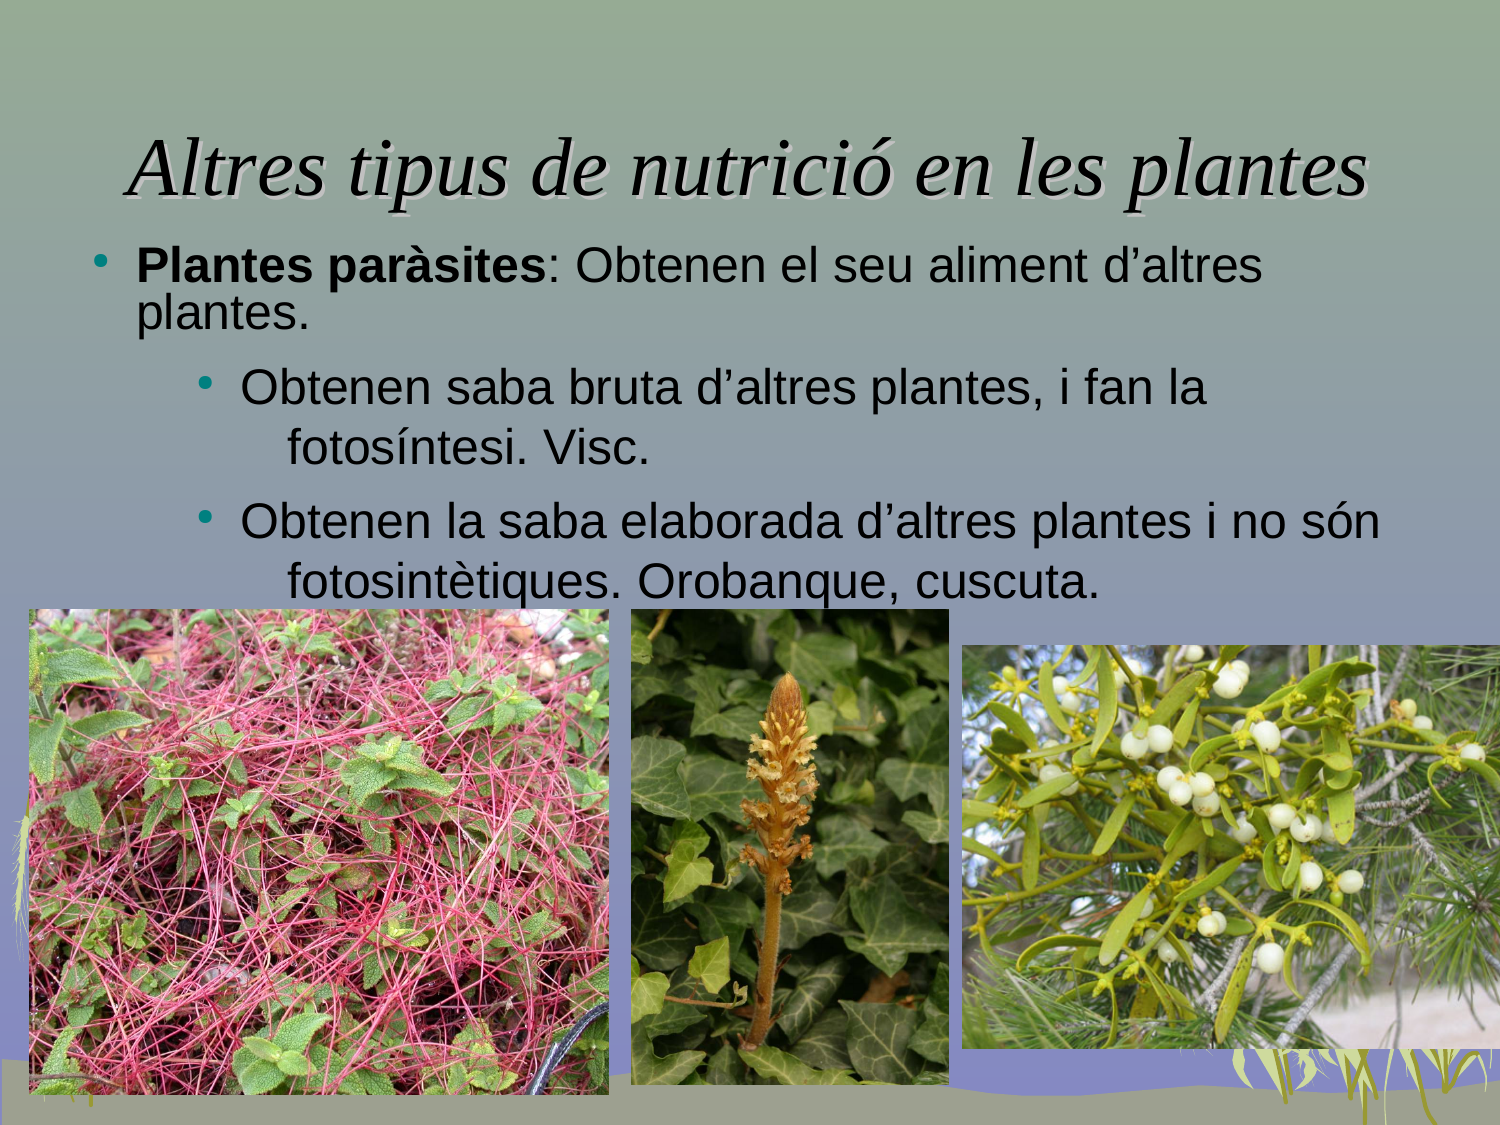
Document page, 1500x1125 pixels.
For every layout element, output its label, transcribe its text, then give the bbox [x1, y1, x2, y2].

picture [631, 609, 949, 1085]
list Plantes paràsites: Obtenen el seu aliment d’altres plantes. Obtenen saba bruta d’altres plantes, i fan la fotosíntesi. Visc. Obtenen la saba elaborada d’altres plantes i no són fotosintètiques. Orobanque, cuscuta. [47, 236, 1465, 674]
title Altres tipus de nutrició en les plantes [112, 54, 1388, 236]
picture [962, 645, 1500, 1049]
picture [29, 609, 609, 1095]
